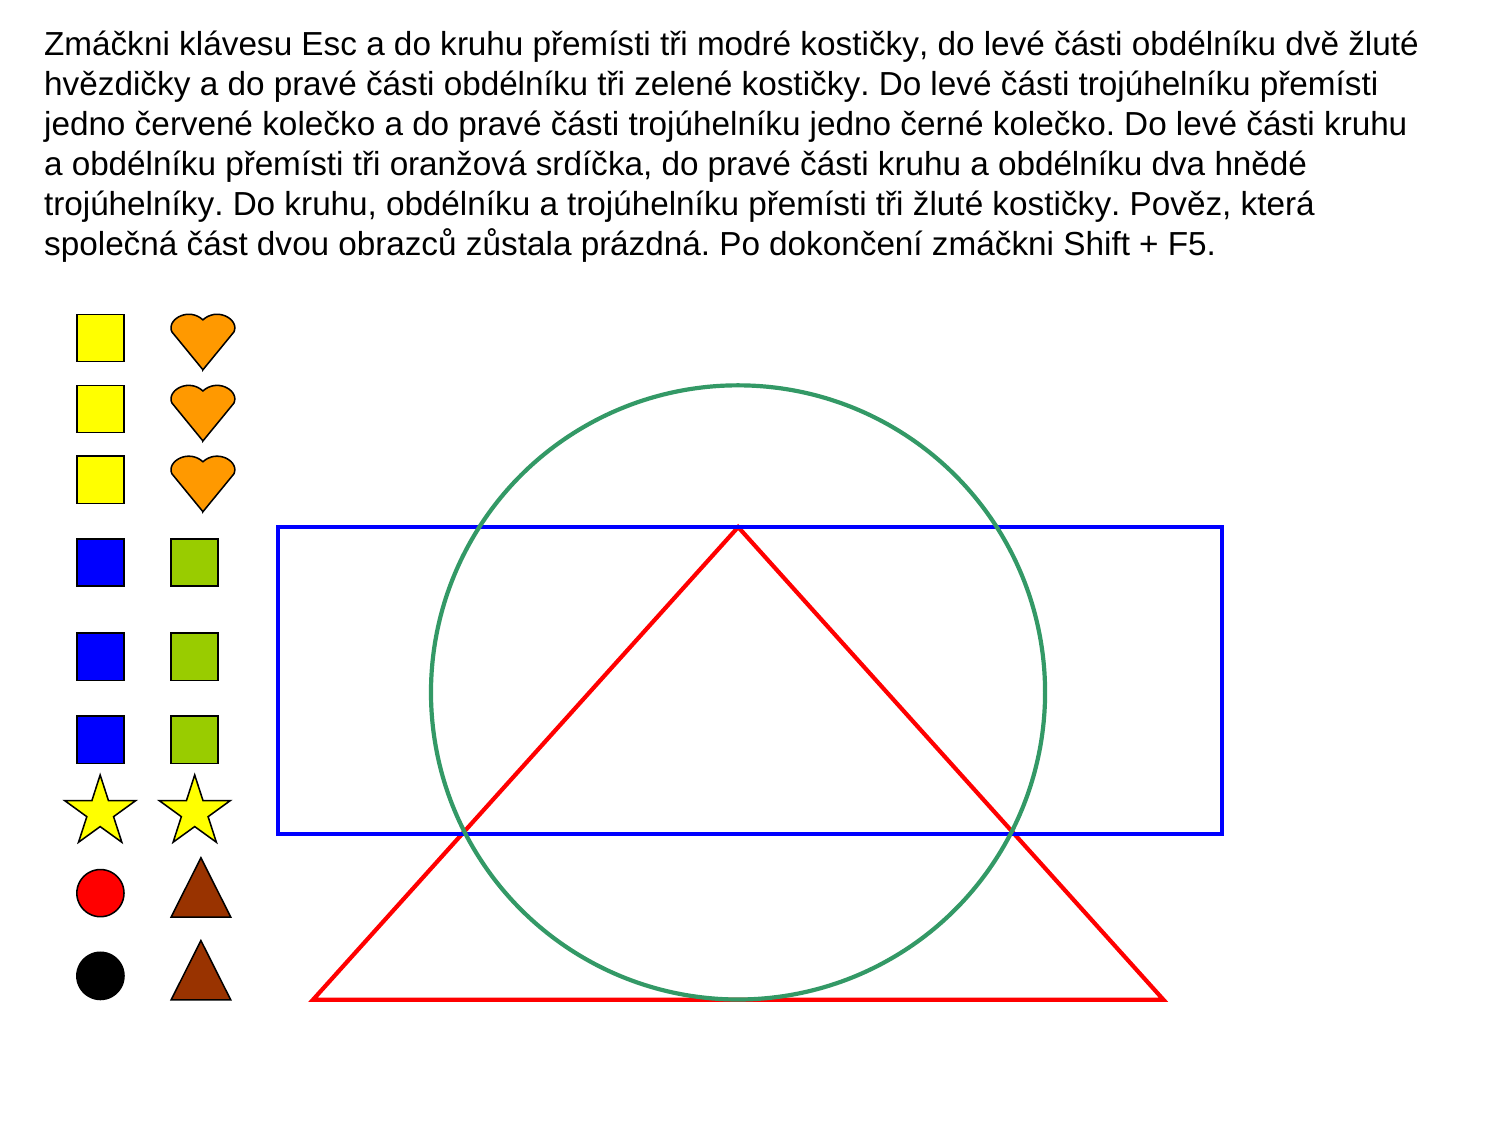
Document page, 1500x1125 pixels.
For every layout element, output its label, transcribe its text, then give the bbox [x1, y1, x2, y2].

text_box [171, 538, 219, 586]
text_box [76, 716, 124, 764]
text_box [76, 314, 124, 362]
text_box [171, 716, 219, 764]
text_box [171, 857, 231, 918]
text_box [171, 314, 235, 370]
text_box [159, 774, 231, 843]
text_box [76, 385, 124, 433]
text_box [76, 869, 125, 917]
text_box [76, 538, 124, 586]
text_box Zmáčkni klávesu Esc a do kruhu přemísti tři modré kostičky, do levé části obdélníku dvě žluté hvězdičky a do pravé části obdélníku tři zelené kostičky. Do levé části trojúhelníku přemísti jedno červené kolečko a do pravé části trojúhelníku jedno černé kolečko. Do levé části kruhu a obdélníku přemísti tři oranžová srdíčka, do pravé části kruhu a obdélníku dva hnědé trojúhelníky. Do kruhu, obdélníku a trojúhelníku přemísti tři žluté kostičky. Pověz, která společná část dvou obrazců zůstala prázdná. Po dokončení zmáčkni Shift + F5. [29, 14, 1471, 270]
text_box [171, 940, 231, 1000]
text_box [171, 456, 235, 512]
text_box [76, 952, 125, 1000]
text_box [64, 774, 136, 843]
text_box [76, 456, 124, 504]
text_box [171, 385, 235, 441]
text_box [171, 633, 219, 681]
text_box [76, 633, 124, 681]
